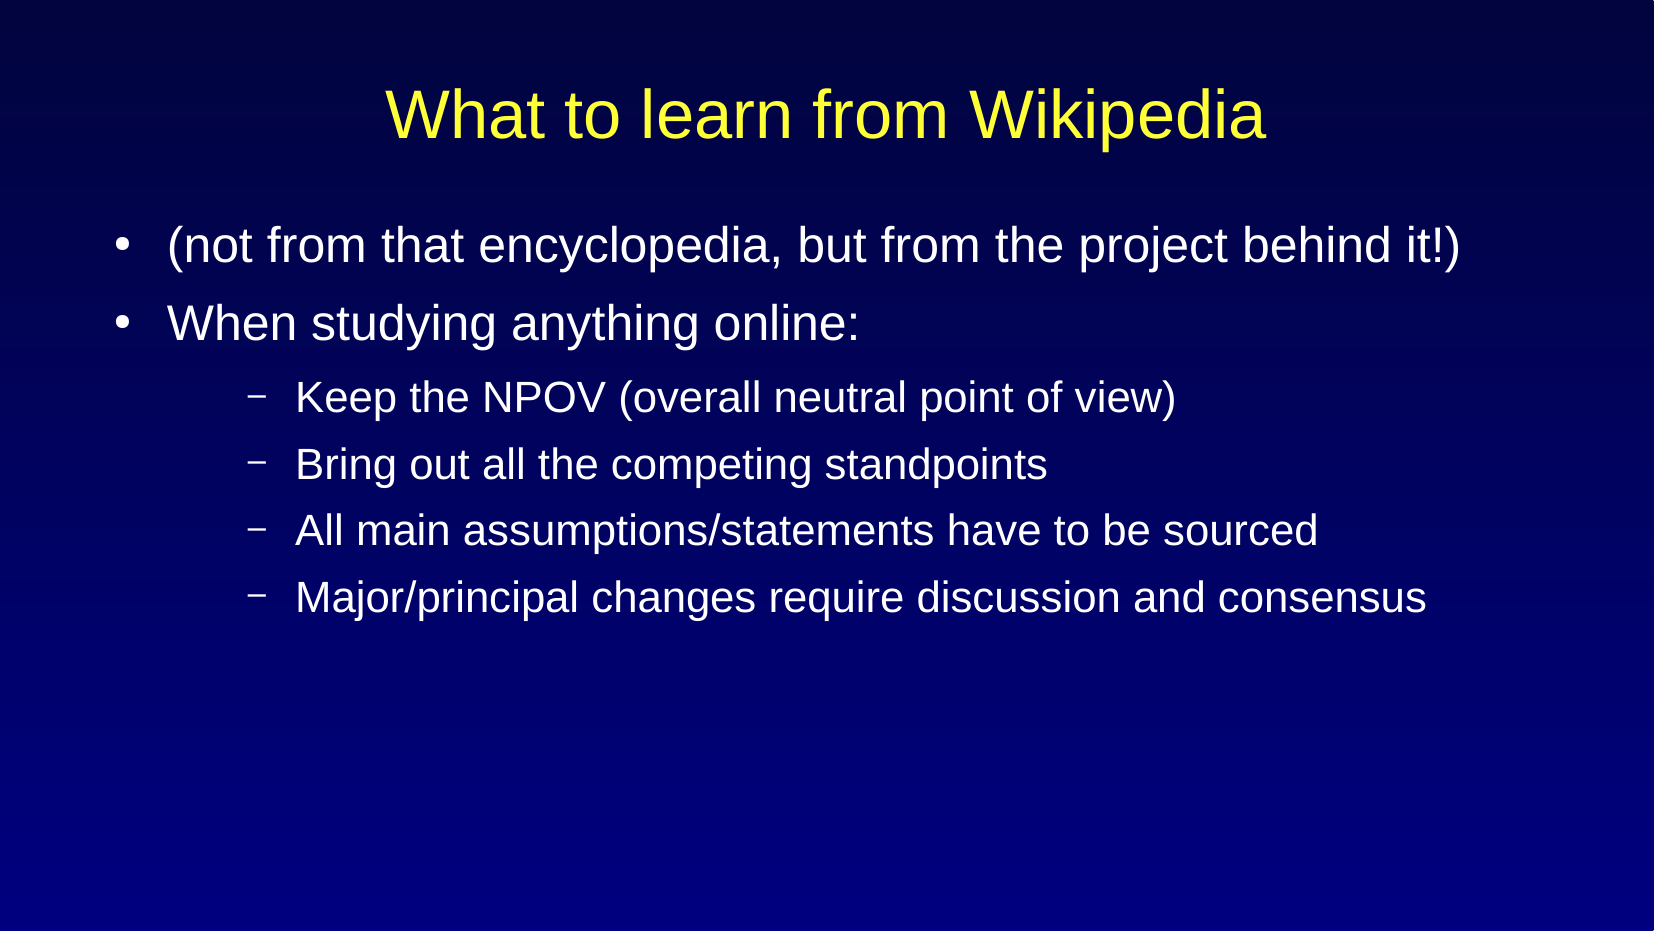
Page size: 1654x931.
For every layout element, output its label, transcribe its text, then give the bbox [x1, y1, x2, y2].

list (not from that encyclopedia, but from the project behind it!) When studying anything online: Keep the NPOV (overall neutral point of view) Bring out all the competing standpoints All main assumptions/statements have to be sourced Major/principal changes require discussion and consensus [82, 217, 1571, 758]
title What to learn from Wikipedia [82, 37, 1571, 193]
